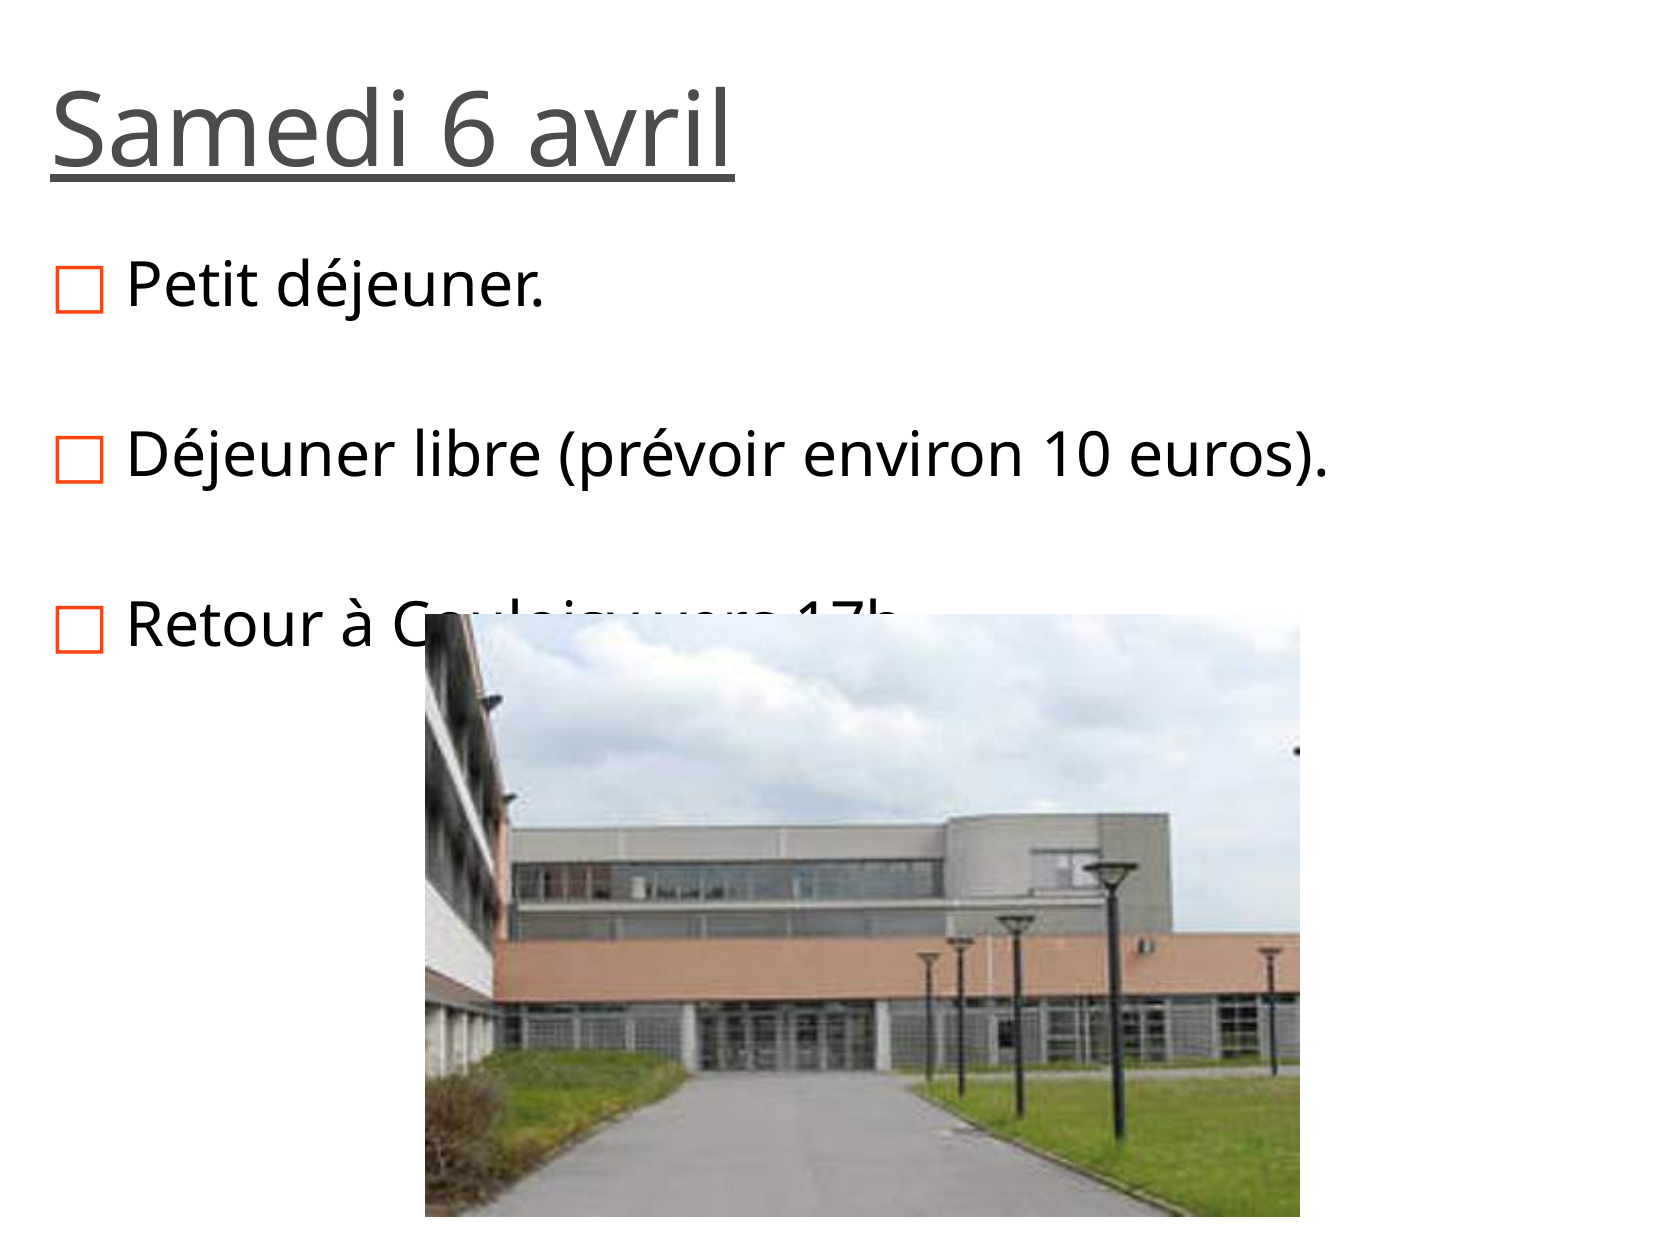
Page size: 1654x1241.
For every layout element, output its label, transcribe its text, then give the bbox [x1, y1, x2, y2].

picture [425, 614, 1300, 1217]
text_box Samedi 6 avril [35, 47, 1619, 176]
text_box □ Petit déjeuner. □ Déjeuner libre (prévoir environ 10 euros). □ Retour à Couloisy vers 17h. [35, 232, 1619, 650]
